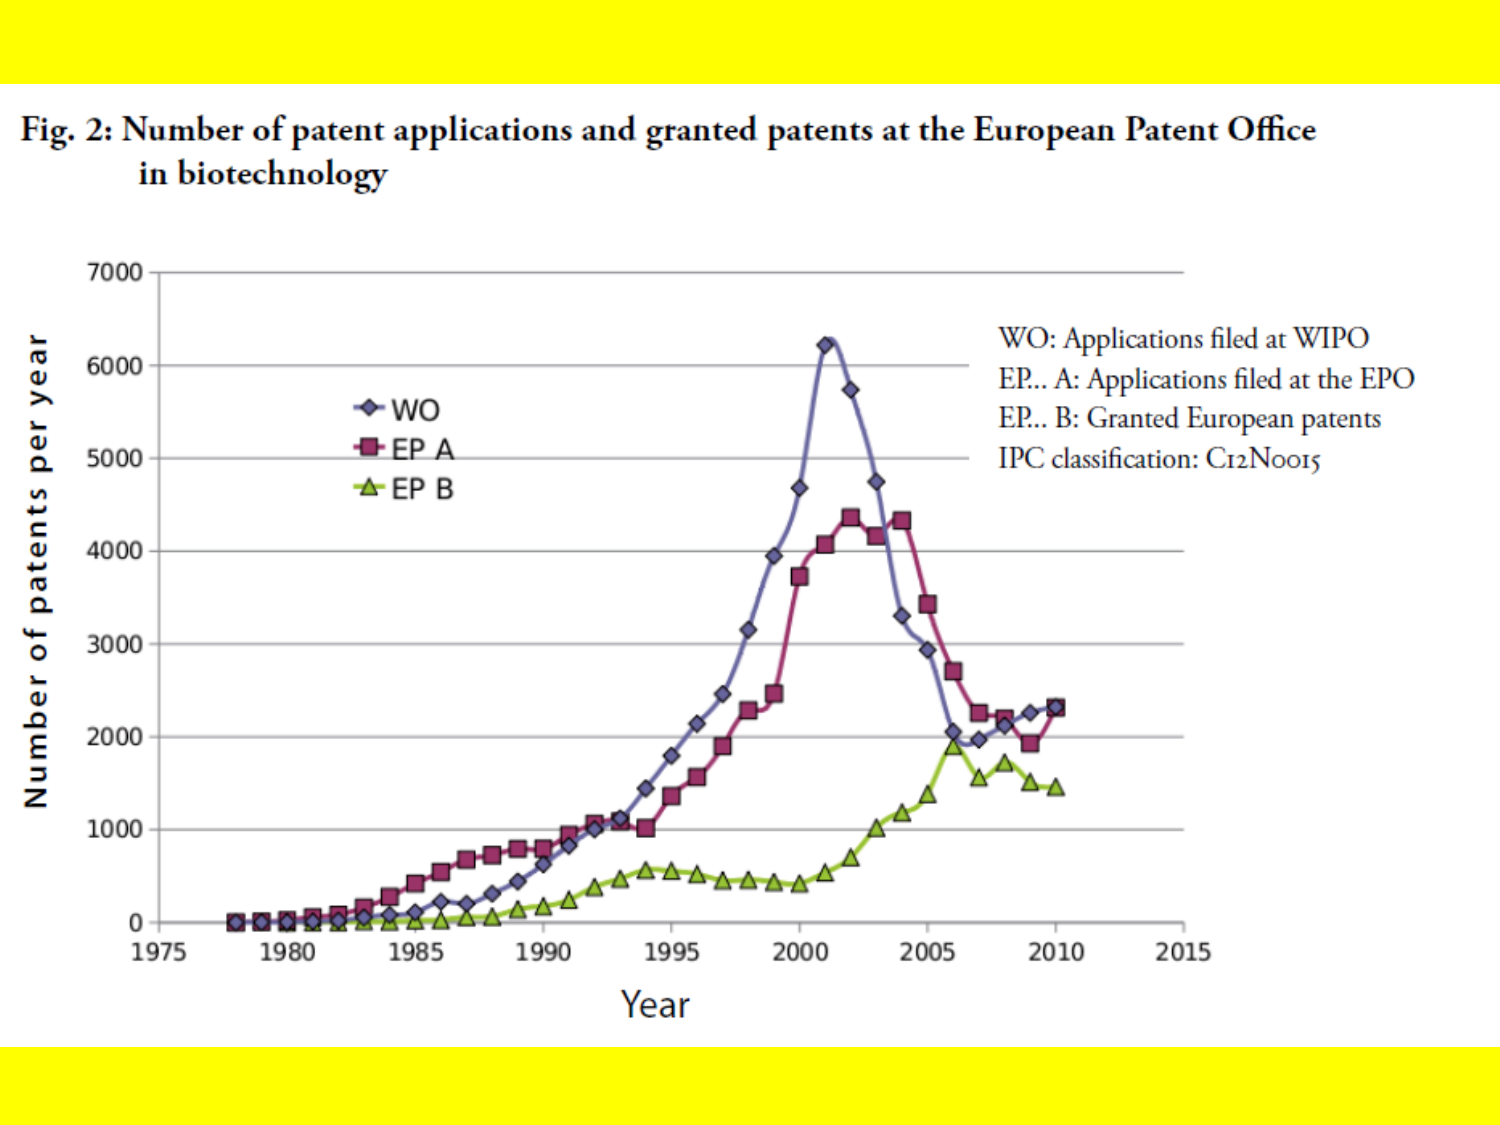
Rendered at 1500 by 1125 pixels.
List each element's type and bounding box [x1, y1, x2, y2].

picture [0, 84, 1500, 1047]
